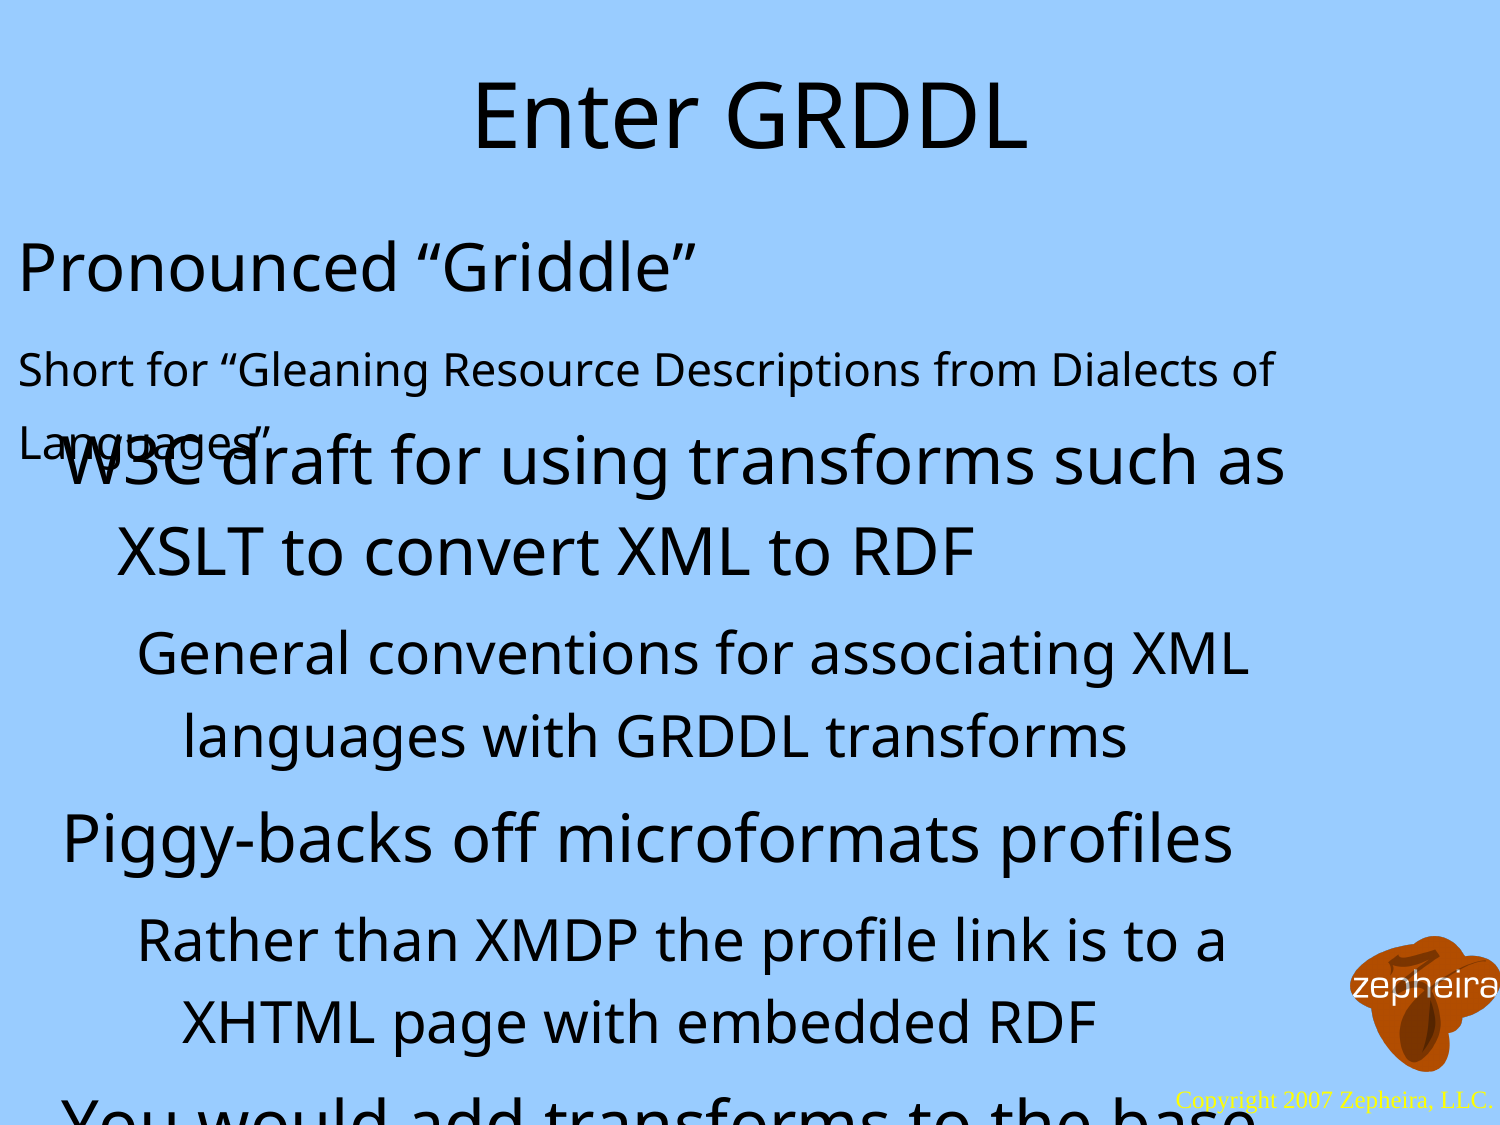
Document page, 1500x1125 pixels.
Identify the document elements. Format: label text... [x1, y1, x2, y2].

picture [1411, 936, 1500, 1072]
list Pronounced “Griddle” Short for “Gleaning Resource Descriptions from Dialects of Languages” [18, 220, 1483, 397]
list W3C draft for using transforms such as XSLT to convert XML to RDF General conventions for associating XML languages with GRDDL transforms Piggy-backs off microformats profiles Rather than XMDP the profile link is to a XHTML page with embedded RDF You would add transforms to the base GRRDL profile for the host language [61, 413, 1411, 1123]
title Enter GRDDL [75, 29, 1425, 197]
